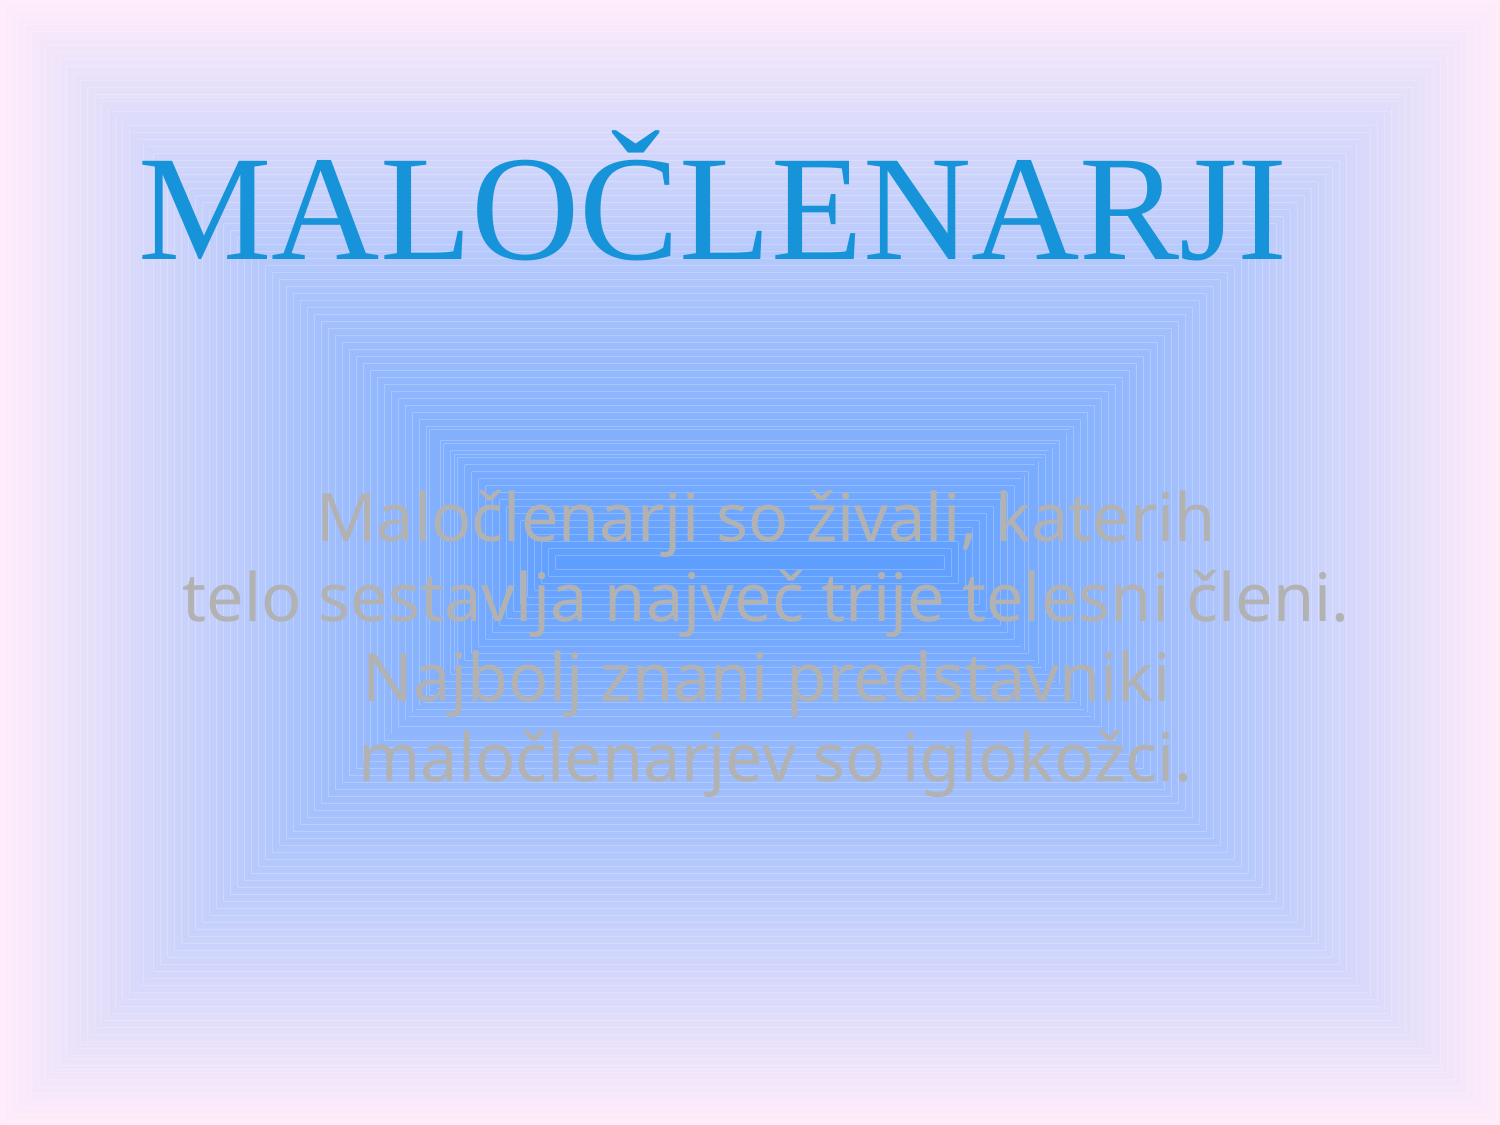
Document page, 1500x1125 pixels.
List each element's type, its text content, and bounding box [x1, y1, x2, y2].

text_box MALOČLENARJI [123, 101, 1267, 273]
text_box Maločlenarji so živali, katerih telo sestavlja največ trije telesni členi. Najbolj znani predstavniki maločlenarjev so iglokožci. [51, 467, 1500, 843]
